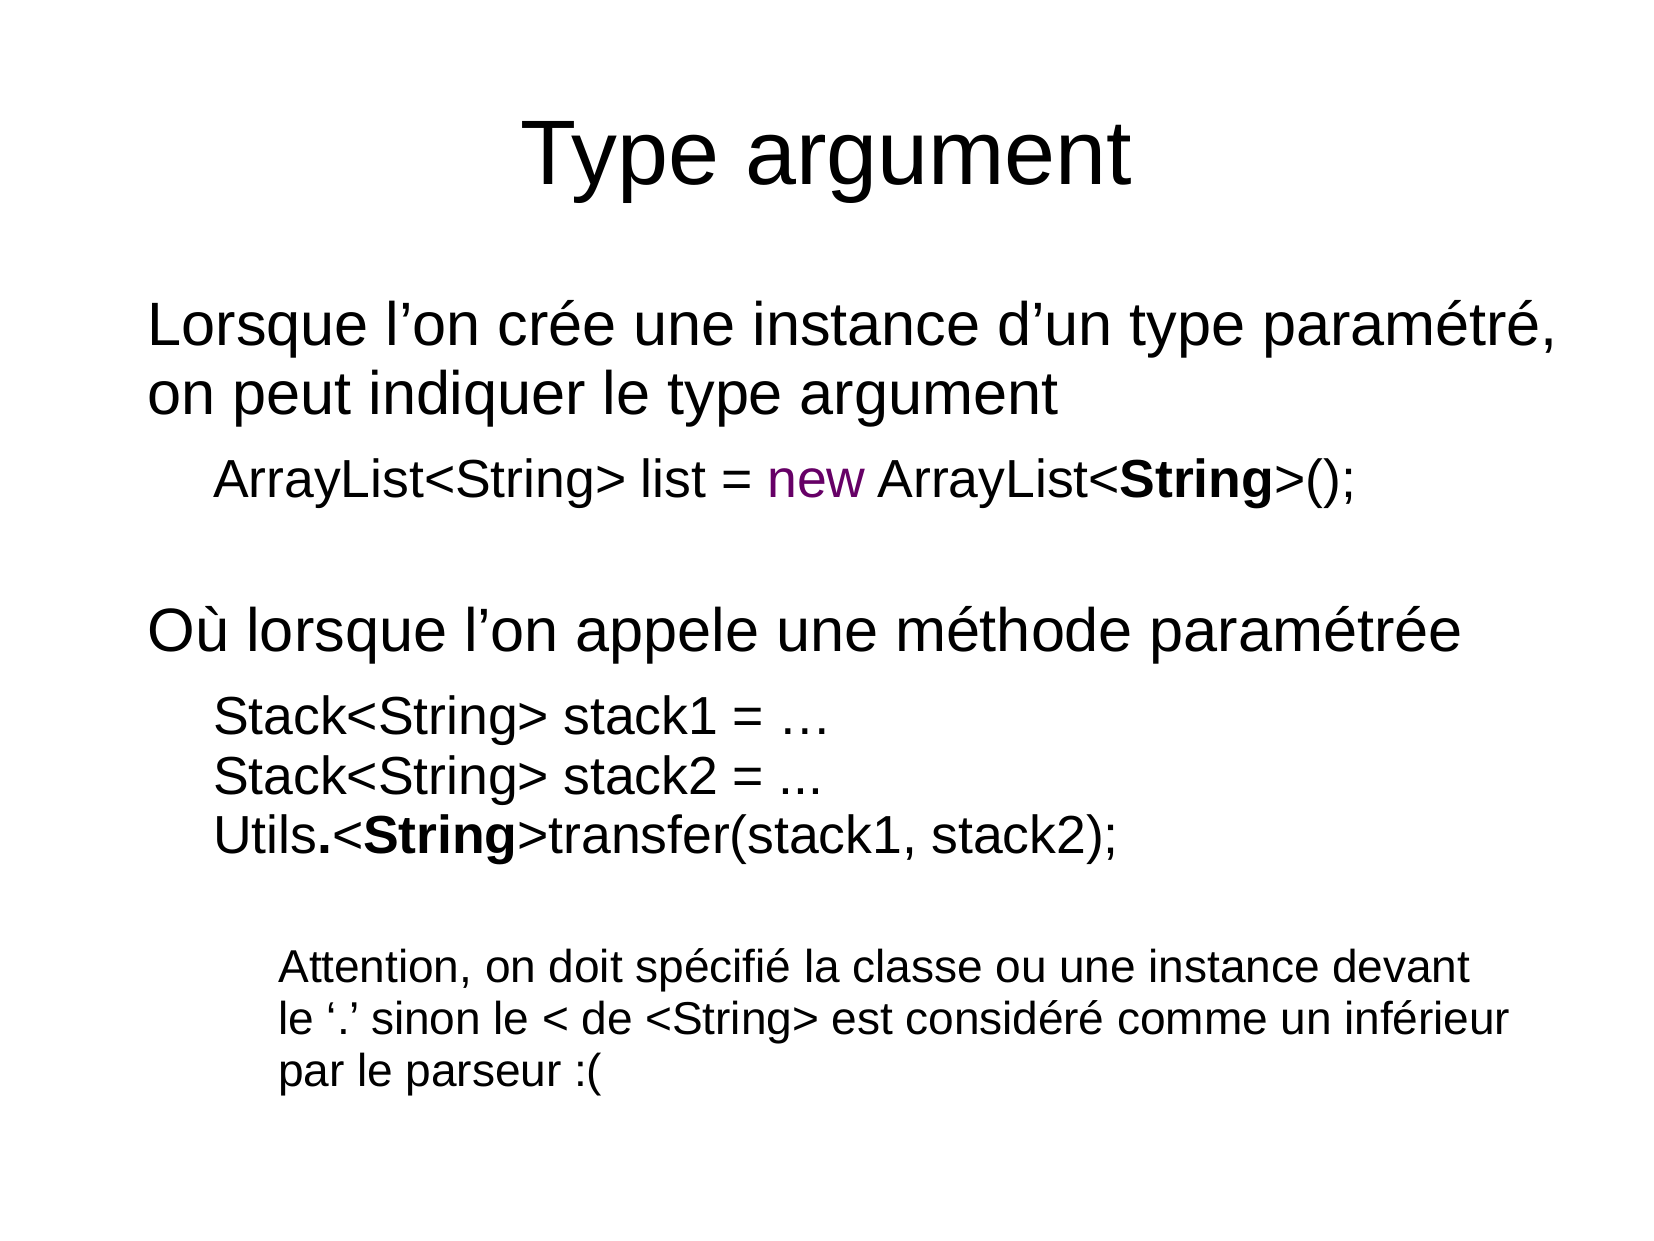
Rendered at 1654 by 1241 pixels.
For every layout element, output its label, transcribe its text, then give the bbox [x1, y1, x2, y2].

list Lorsque l’on crée une instance d’un type paramétré, on peut indiquer le type argument ArrayList<String> list = new ArrayList<String>(); Où lorsque l’on appele une méthode paramétrée Stack<String> stack1 = … Stack<String> stack2 = ... Utils.<String>transfer(stack1, stack2); Attention, on doit spécifié la classe ou une instance devant le ‘.’ sinon le < de <String> est considéré comme un inférieur par le parseur :( [82, 290, 1571, 1111]
title Type argument [82, 49, 1571, 257]
